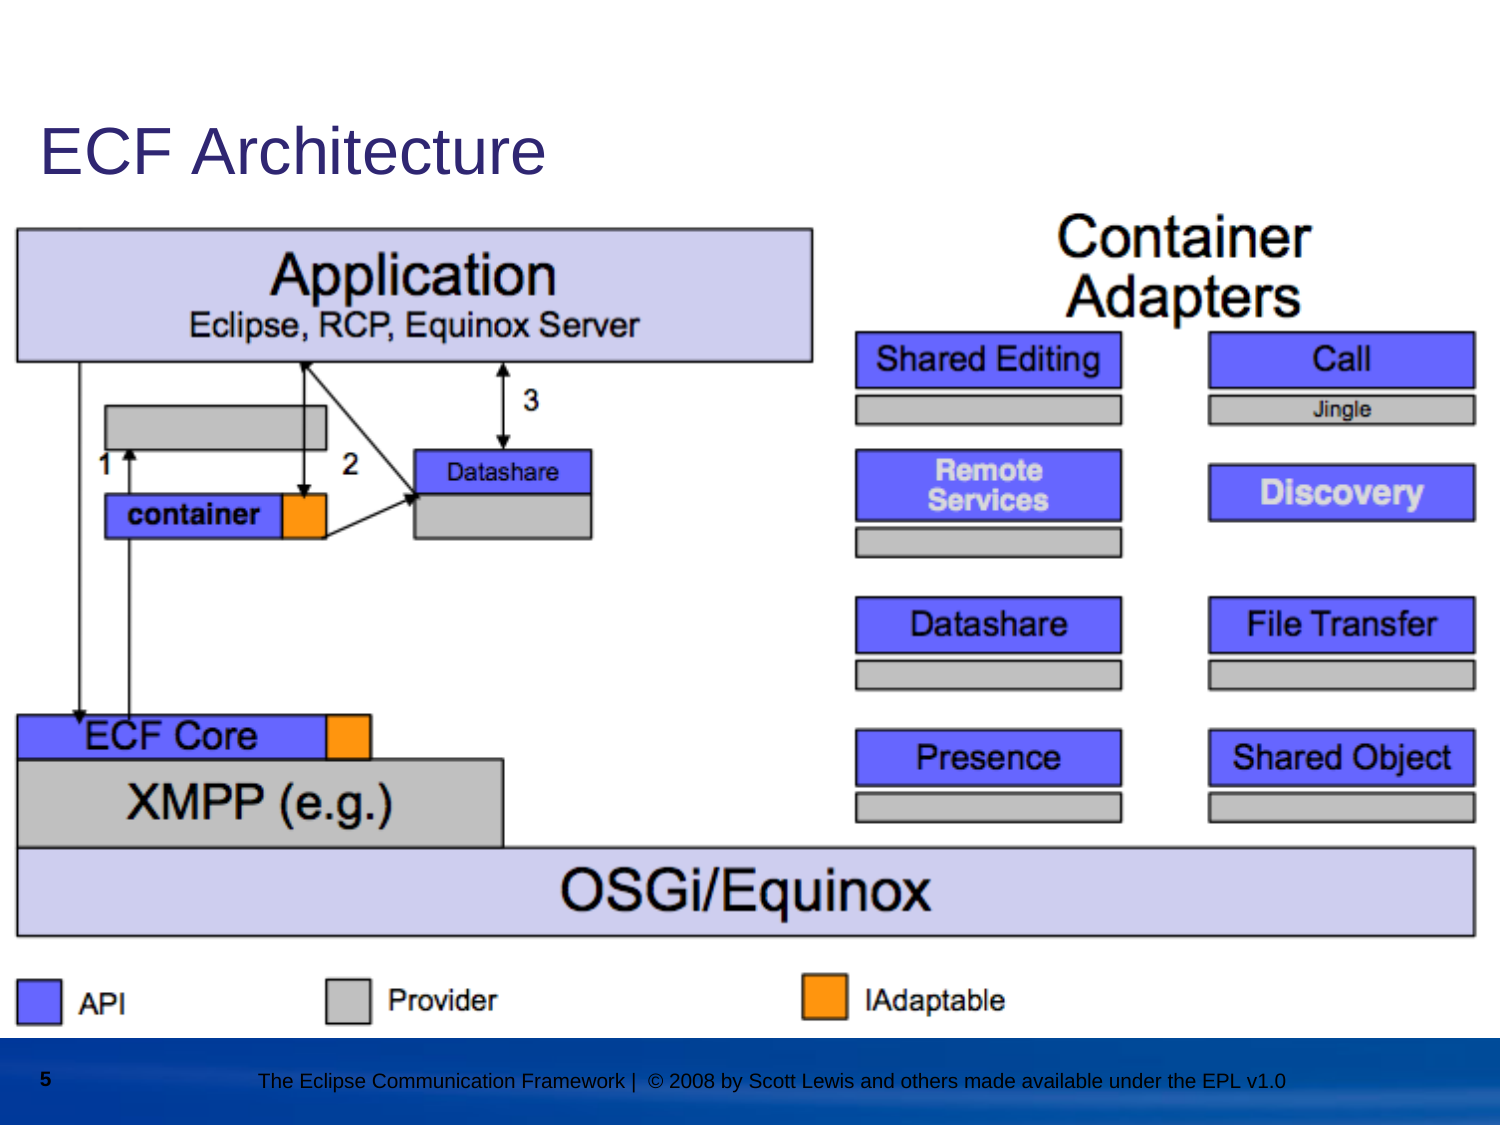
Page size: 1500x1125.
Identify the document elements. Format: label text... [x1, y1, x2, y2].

picture [0, 1038, 1500, 1125]
title ECF Architecture [25, 113, 1378, 204]
picture [0, 206, 1499, 1037]
